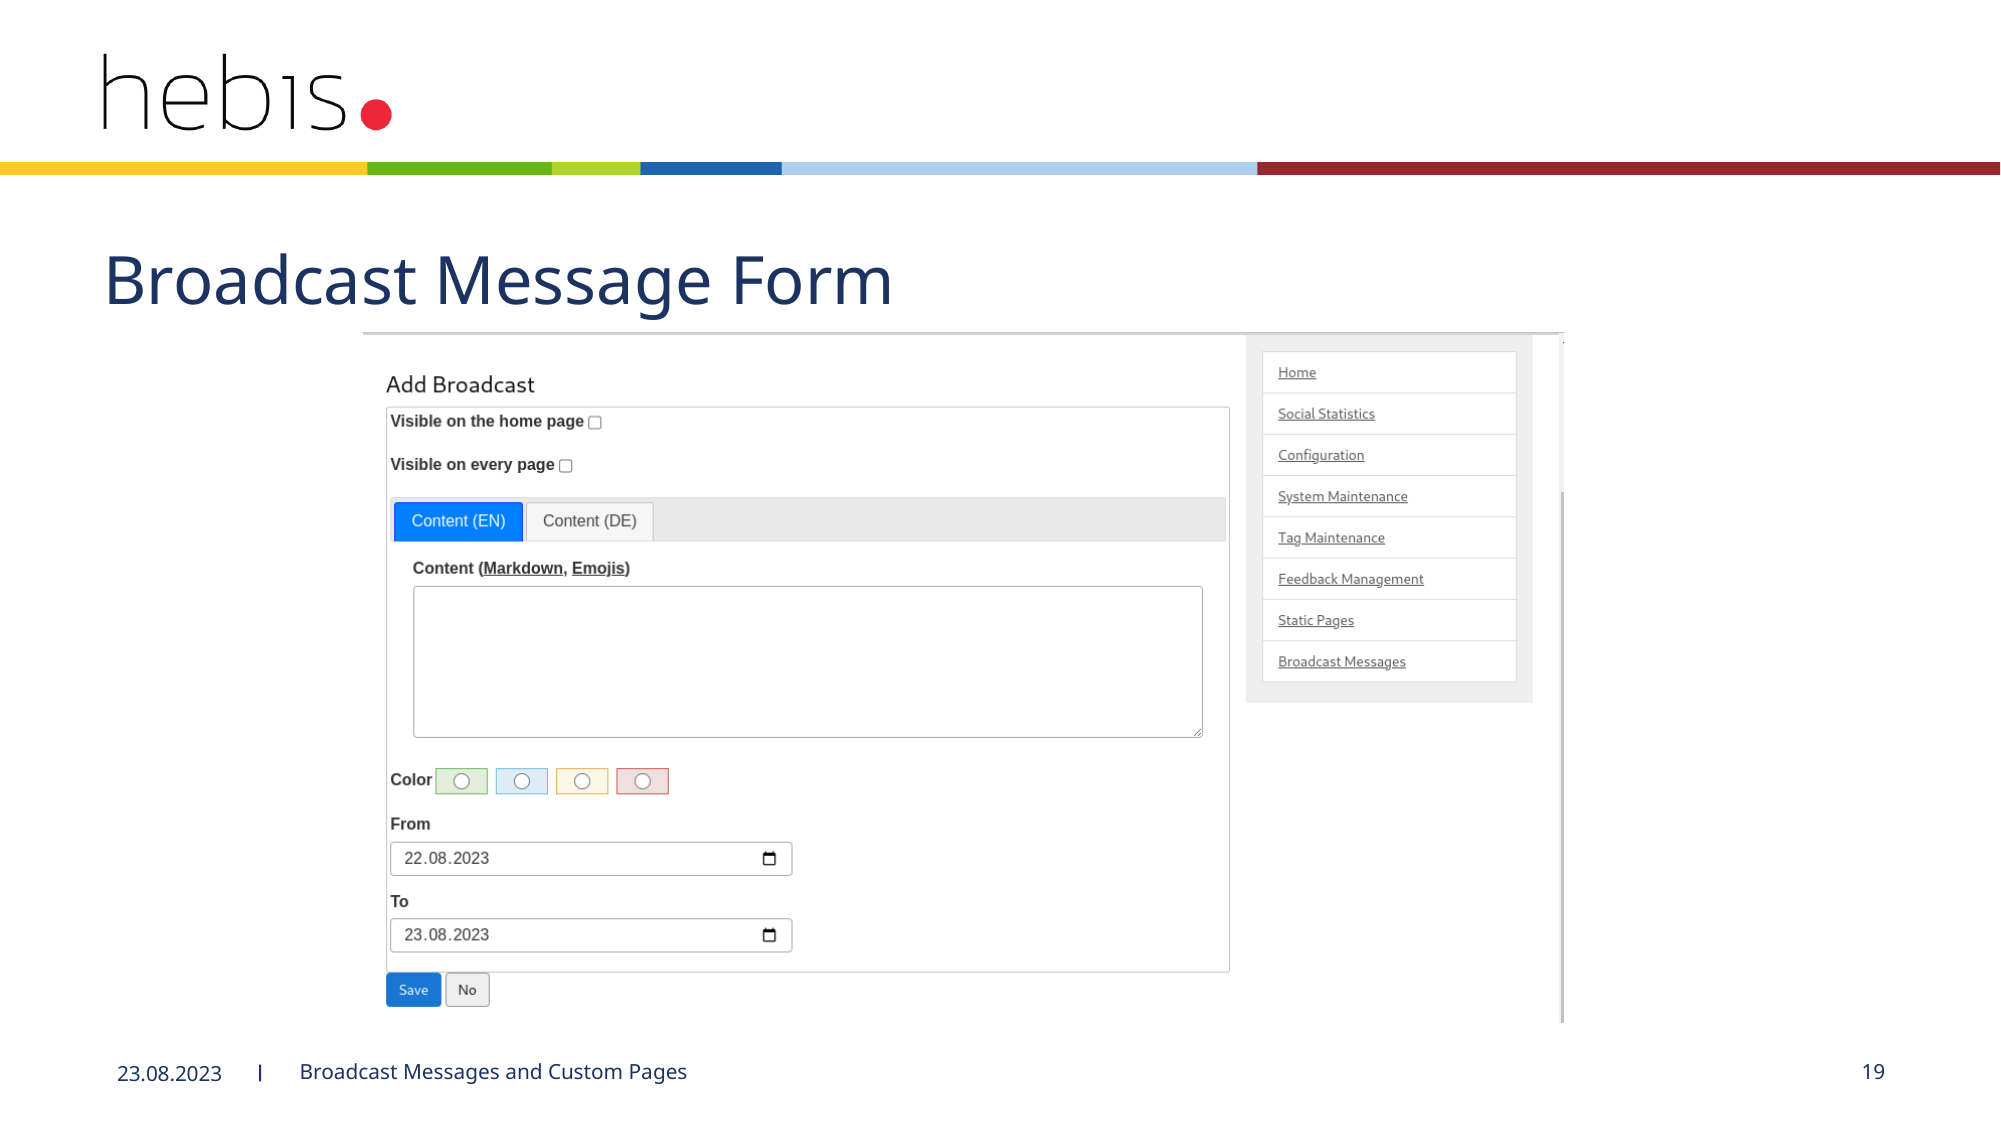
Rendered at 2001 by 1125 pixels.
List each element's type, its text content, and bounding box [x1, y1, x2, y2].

picture [0, 0, 2001, 248]
list Broadcast Message Form [97, 242, 1581, 313]
slide_number 23.08.2023 [102, 1042, 271, 1103]
picture [363, 332, 1564, 1023]
